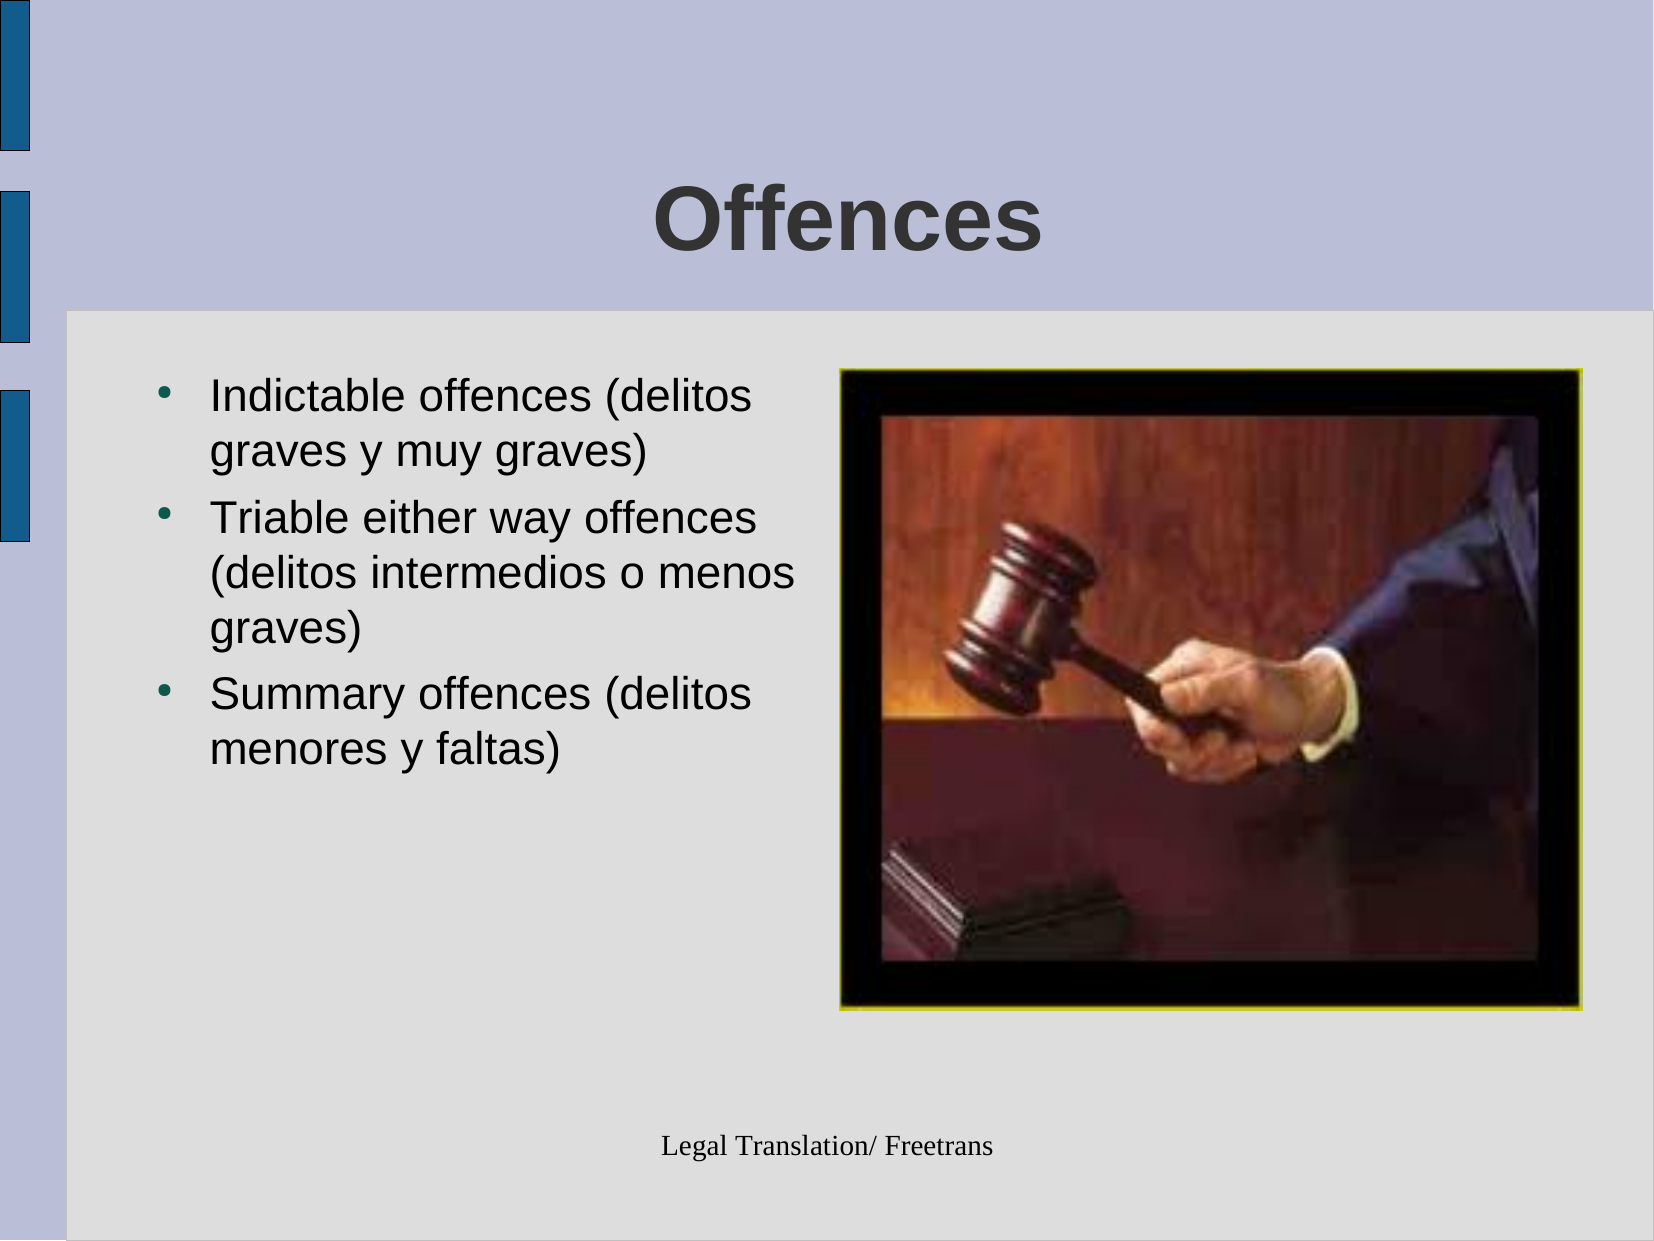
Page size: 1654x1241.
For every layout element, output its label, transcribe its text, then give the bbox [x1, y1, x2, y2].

list Indictable offences (delitos graves y muy graves) Triable either way offences (delitos intermedios o menos graves) Summary offences (delitos menores y faltas) [123, 358, 813, 1103]
picture [839, 368, 1583, 1011]
title Offences [123, 110, 1530, 317]
